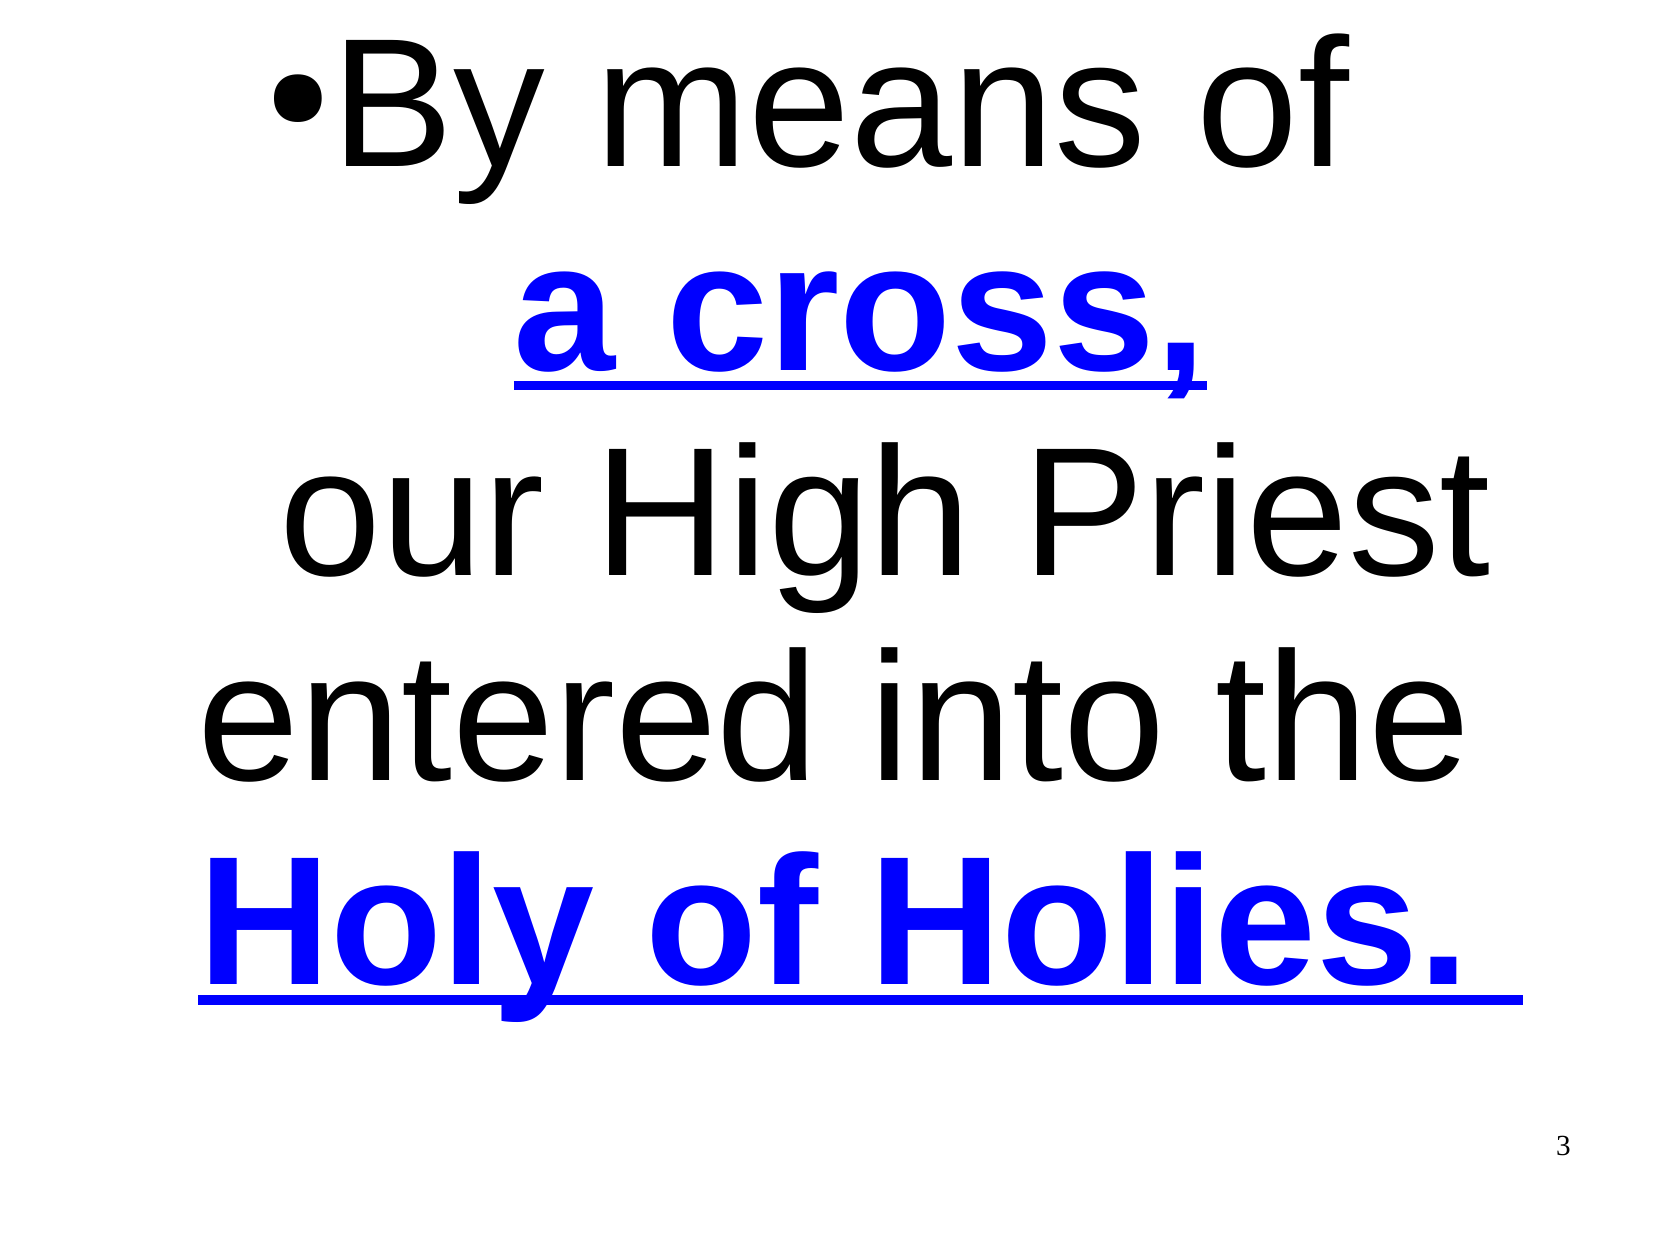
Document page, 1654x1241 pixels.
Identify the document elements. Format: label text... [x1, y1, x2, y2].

list By means of a cross, our High Priest entered into the Holy of Holies. [0, 0, 1651, 1238]
